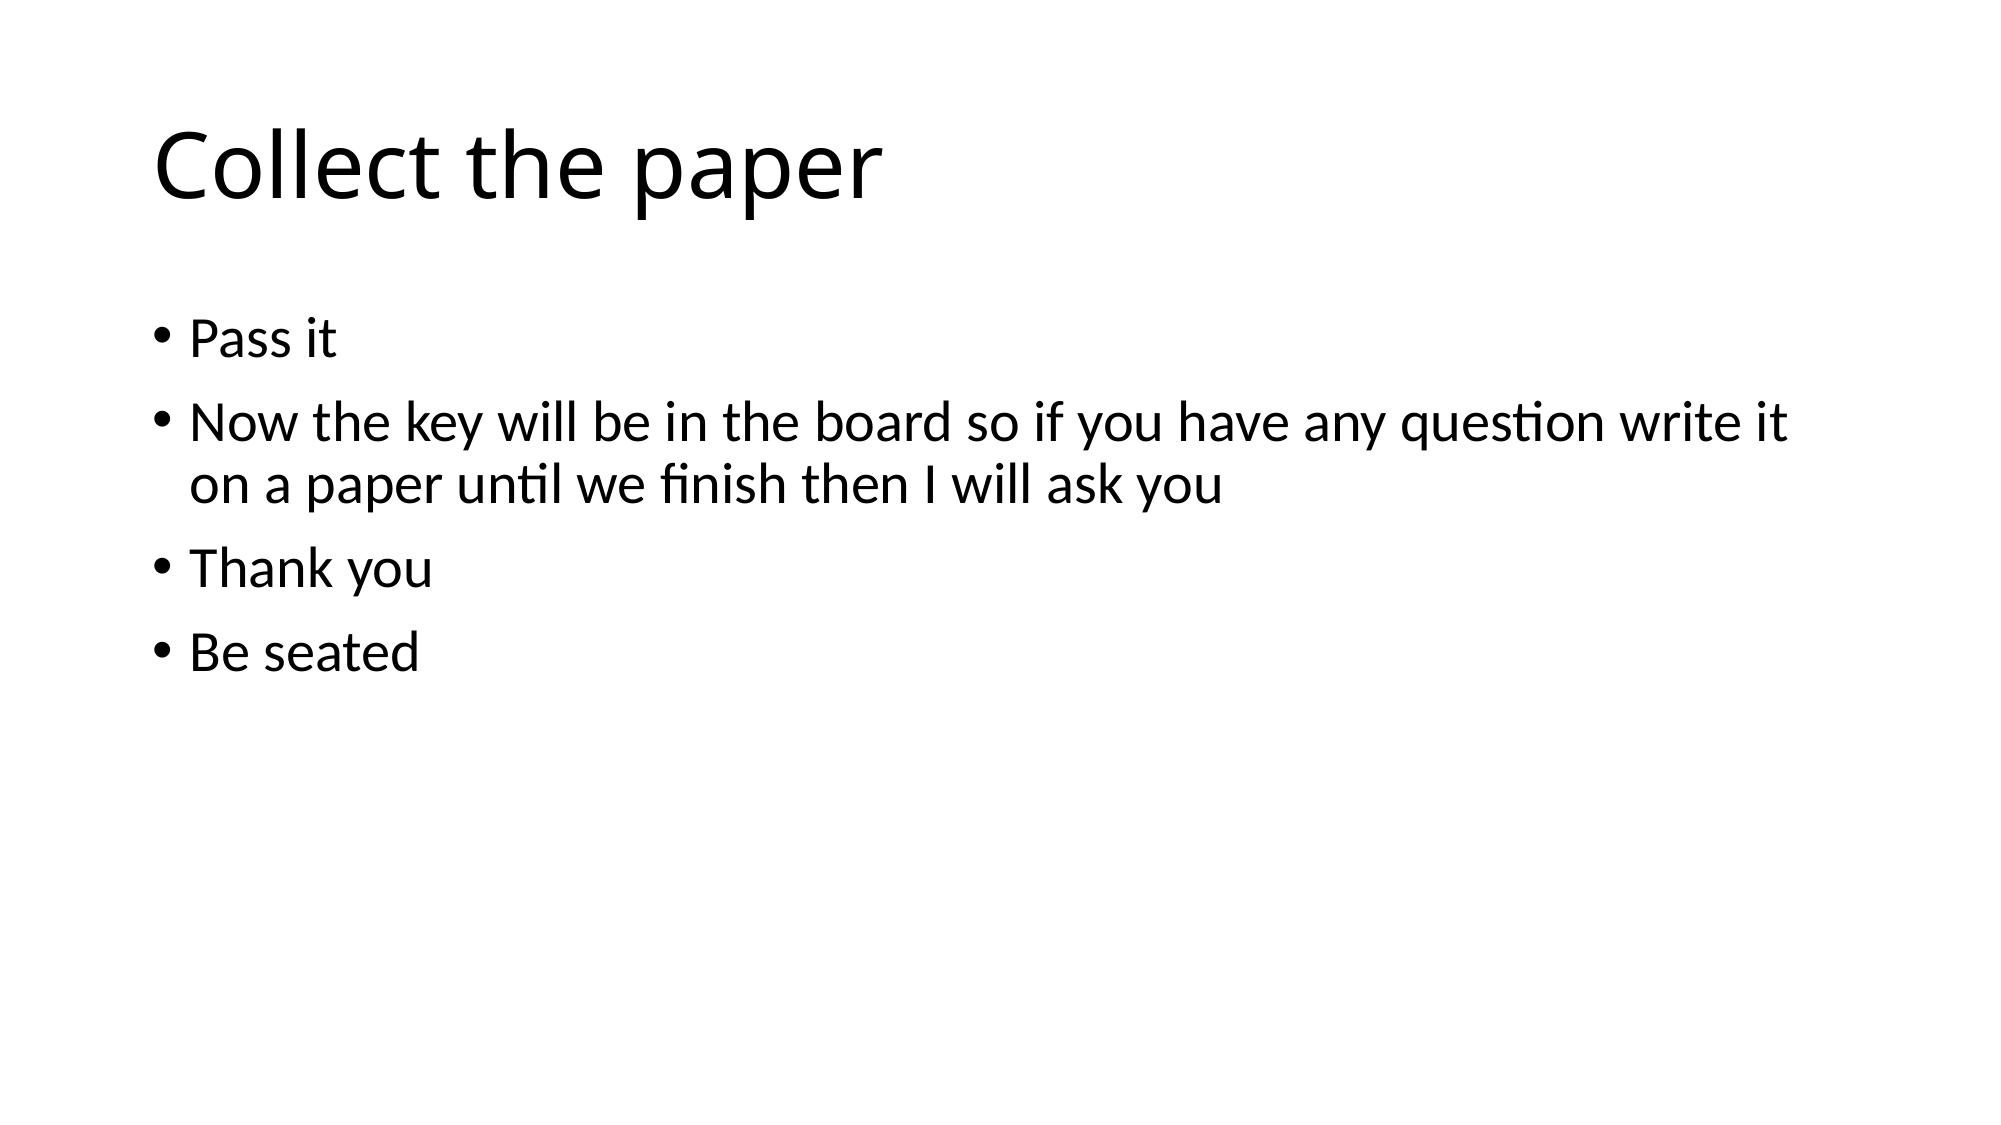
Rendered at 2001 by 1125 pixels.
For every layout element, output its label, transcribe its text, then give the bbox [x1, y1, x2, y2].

list Pass it Now the key will be in the board so if you have any question write it on a paper until we finish then I will ask you Thank you Be seated [137, 299, 1863, 1014]
title Collect the paper [137, 59, 1863, 278]
